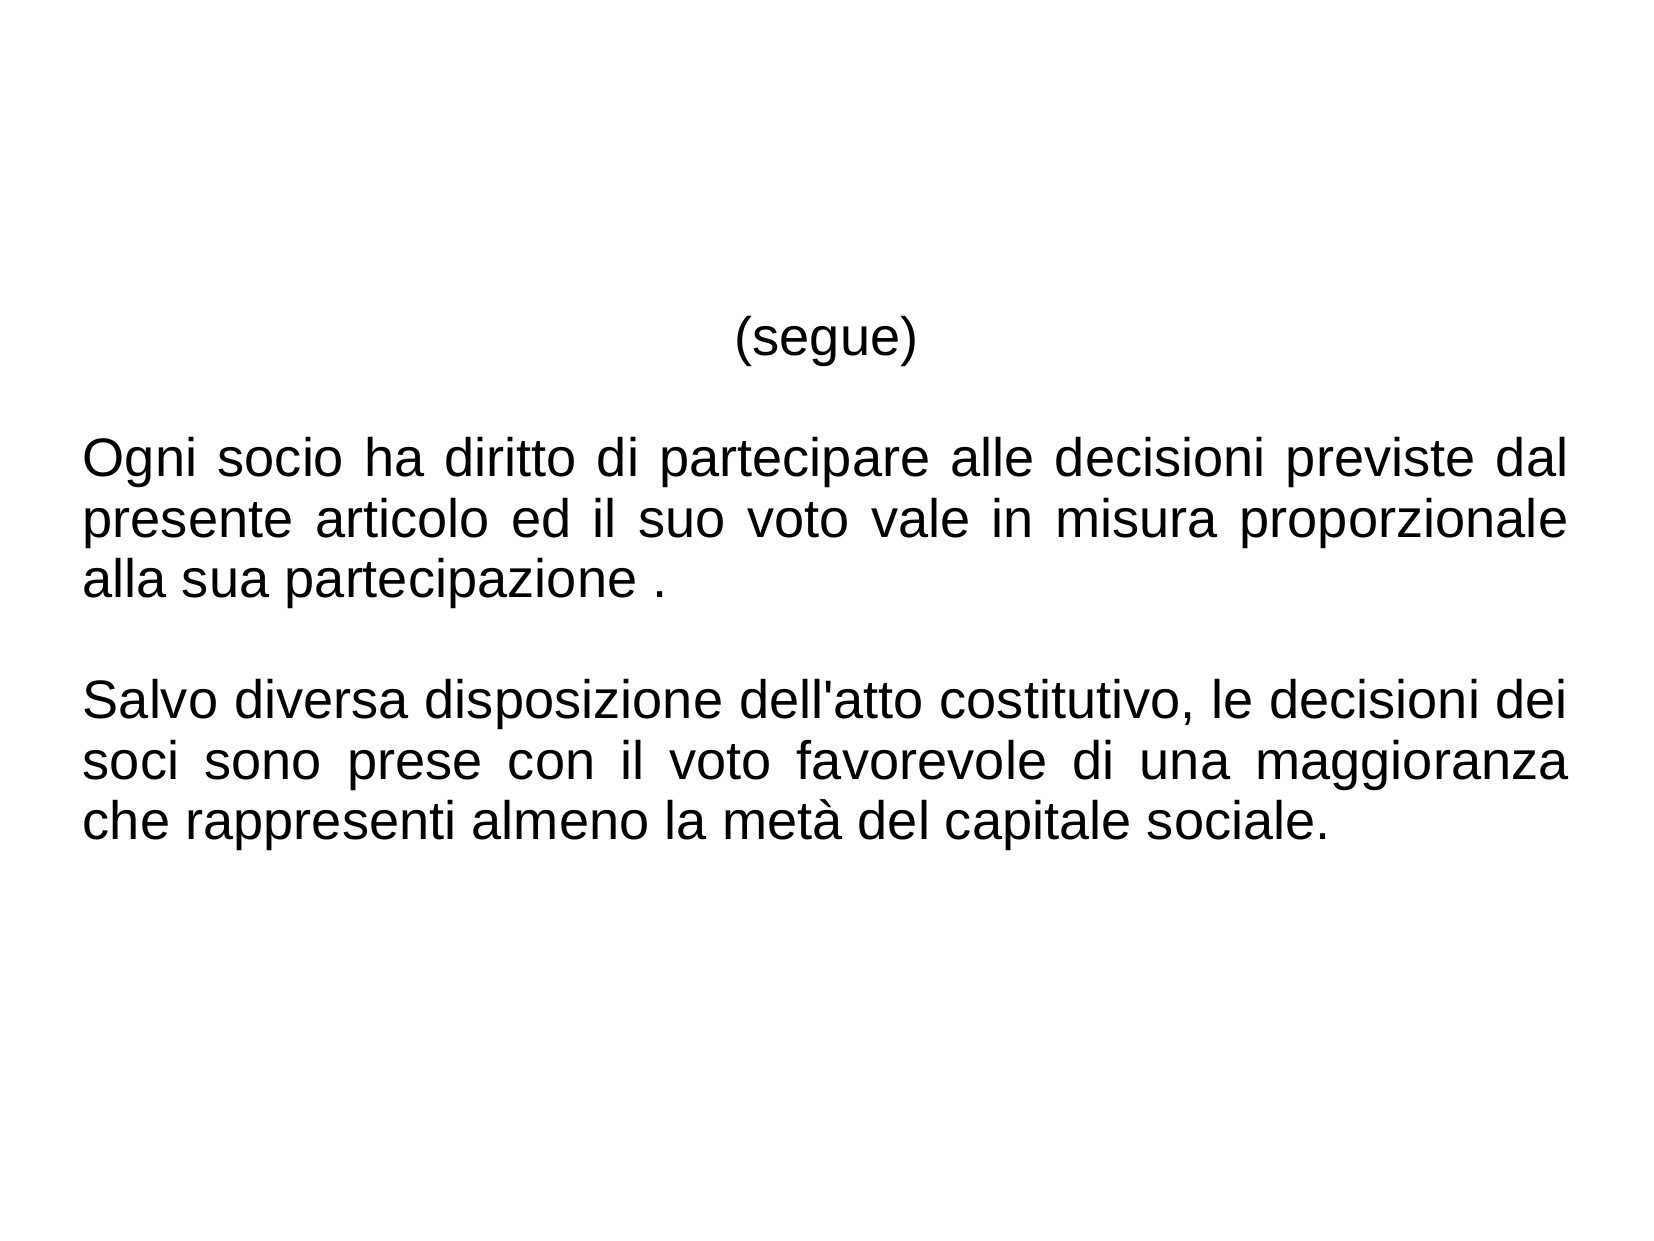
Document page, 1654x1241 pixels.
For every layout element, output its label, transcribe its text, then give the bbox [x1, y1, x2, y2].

subtitle (segue) Ogni socio ha diritto di partecipare alle decisioni previste dal presente articolo ed il suo voto vale in misura proporzionale alla sua partecipazione . Salvo diversa disposizione dell'atto costitutivo, le decisioni dei soci sono prese con il voto favorevole di una maggioranza che rappresenti almeno la metà del capitale sociale. [82, 56, 1571, 1102]
